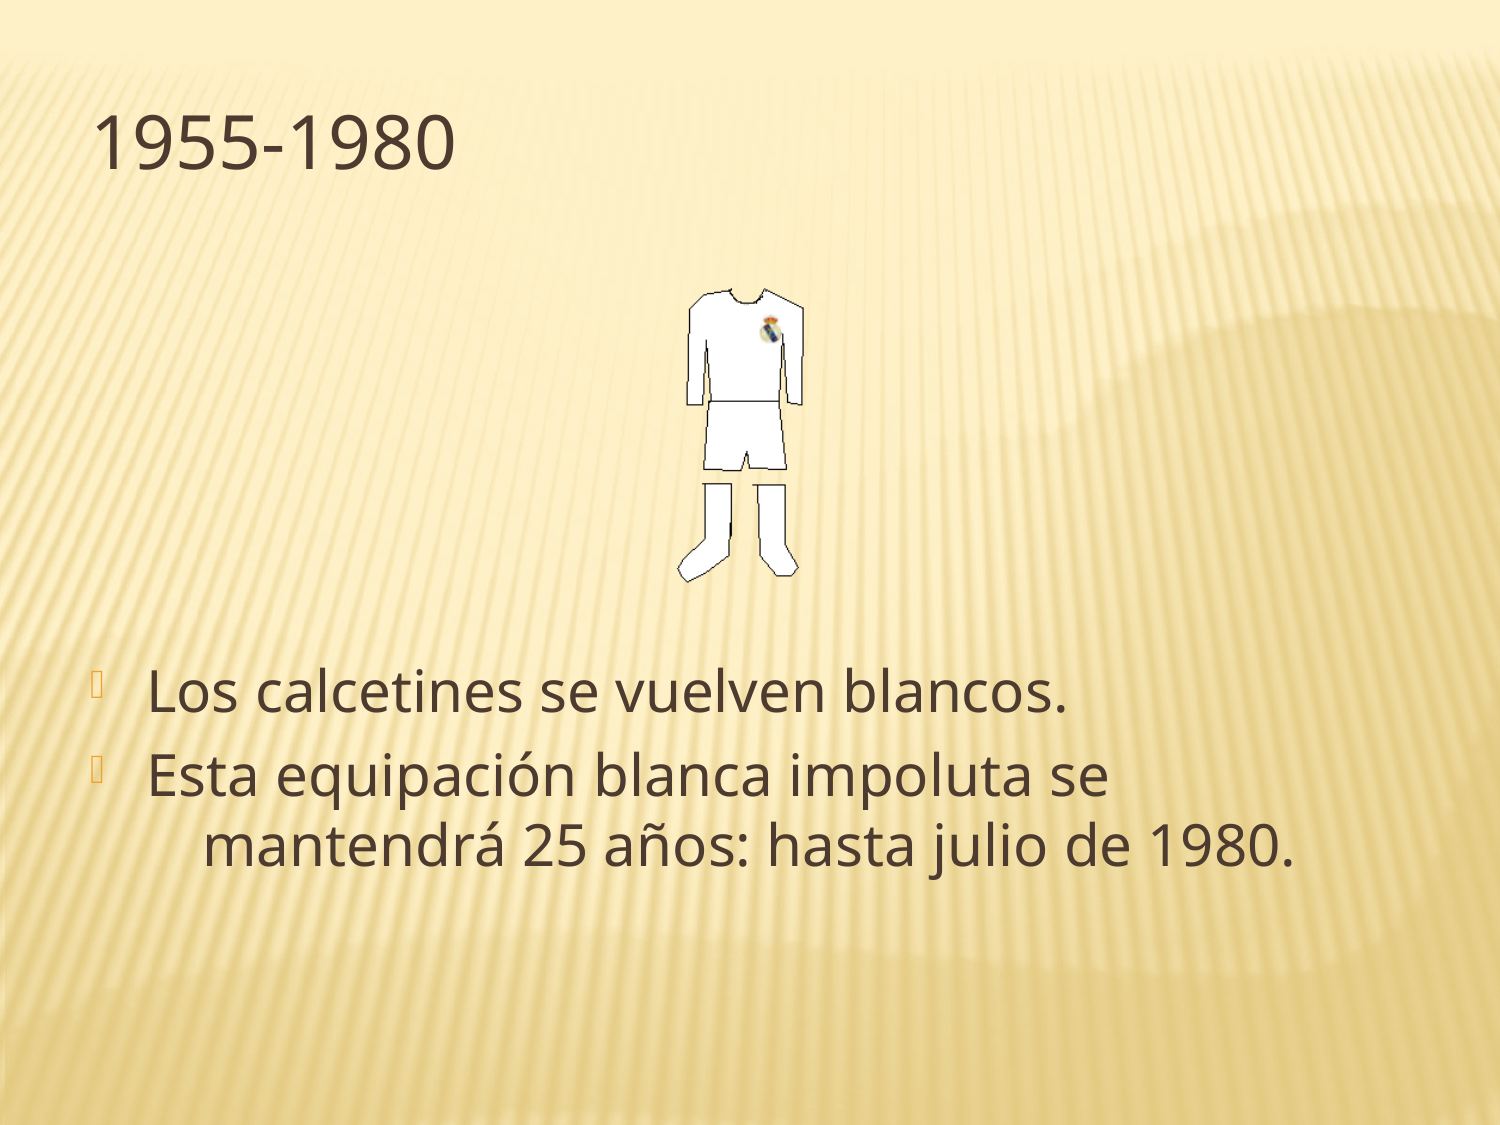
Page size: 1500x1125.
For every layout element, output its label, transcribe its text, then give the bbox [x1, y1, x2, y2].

list Los calcetines se vuelven blancos. Esta equipación blanca impoluta se mantendrá 25 años: hasta julio de 1980. [75, 646, 1426, 1006]
picture [652, 262, 848, 622]
title 1955-1980 [75, 45, 1426, 234]
